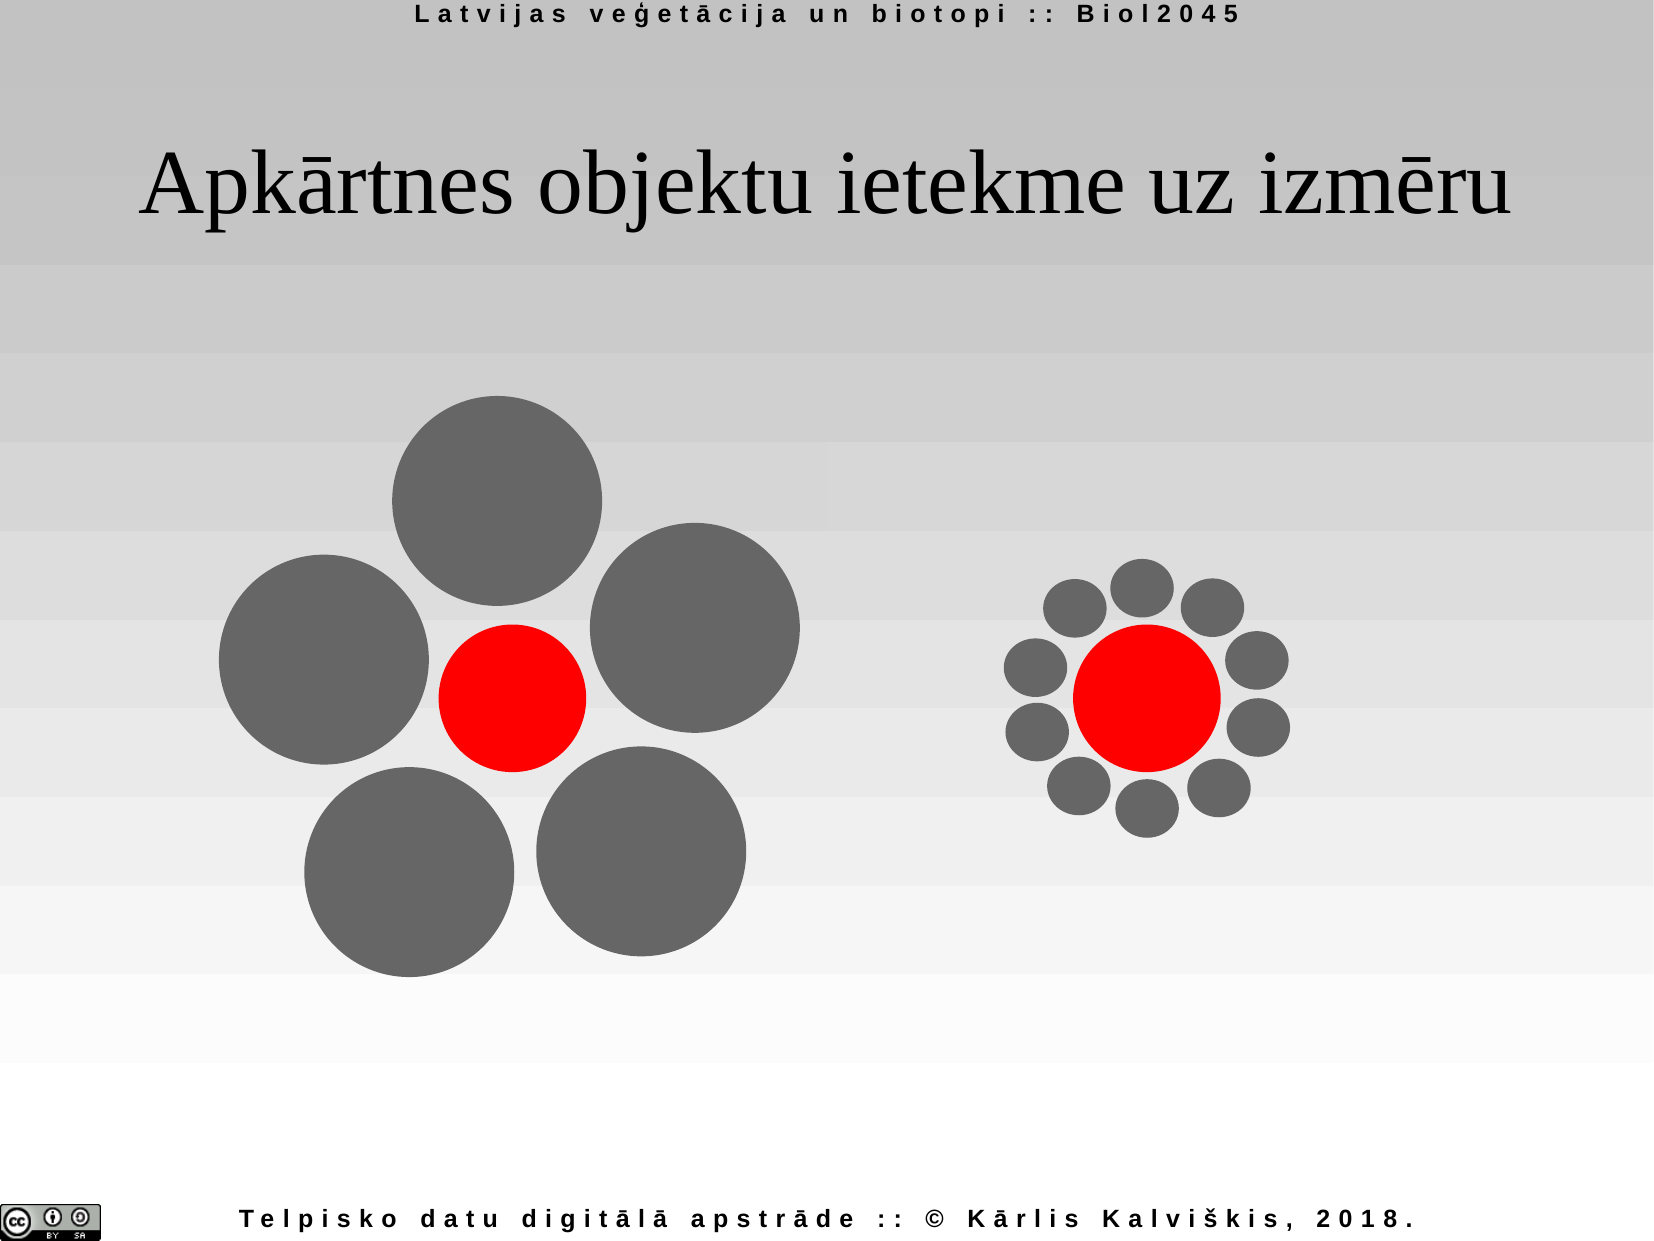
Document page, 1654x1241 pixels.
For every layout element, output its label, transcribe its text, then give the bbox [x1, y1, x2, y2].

text_box [1115, 779, 1179, 838]
text_box [589, 522, 800, 733]
text_box [1073, 624, 1221, 773]
title Apkārtnes objektu ietekme uz izmēru [29, 49, 1625, 296]
text_box [1187, 758, 1251, 818]
text_box [1043, 579, 1107, 638]
text_box [438, 624, 587, 773]
text_box [392, 395, 603, 606]
text_box [1047, 756, 1111, 816]
text_box [1005, 702, 1069, 762]
text_box [1110, 558, 1174, 618]
text_box [1180, 578, 1245, 637]
text_box [1003, 638, 1068, 697]
text_box [218, 554, 429, 765]
text_box [1225, 631, 1289, 690]
text_box [536, 746, 747, 957]
text_box [304, 767, 515, 978]
picture [0, 0, 1654, 1241]
text_box [1226, 698, 1291, 757]
